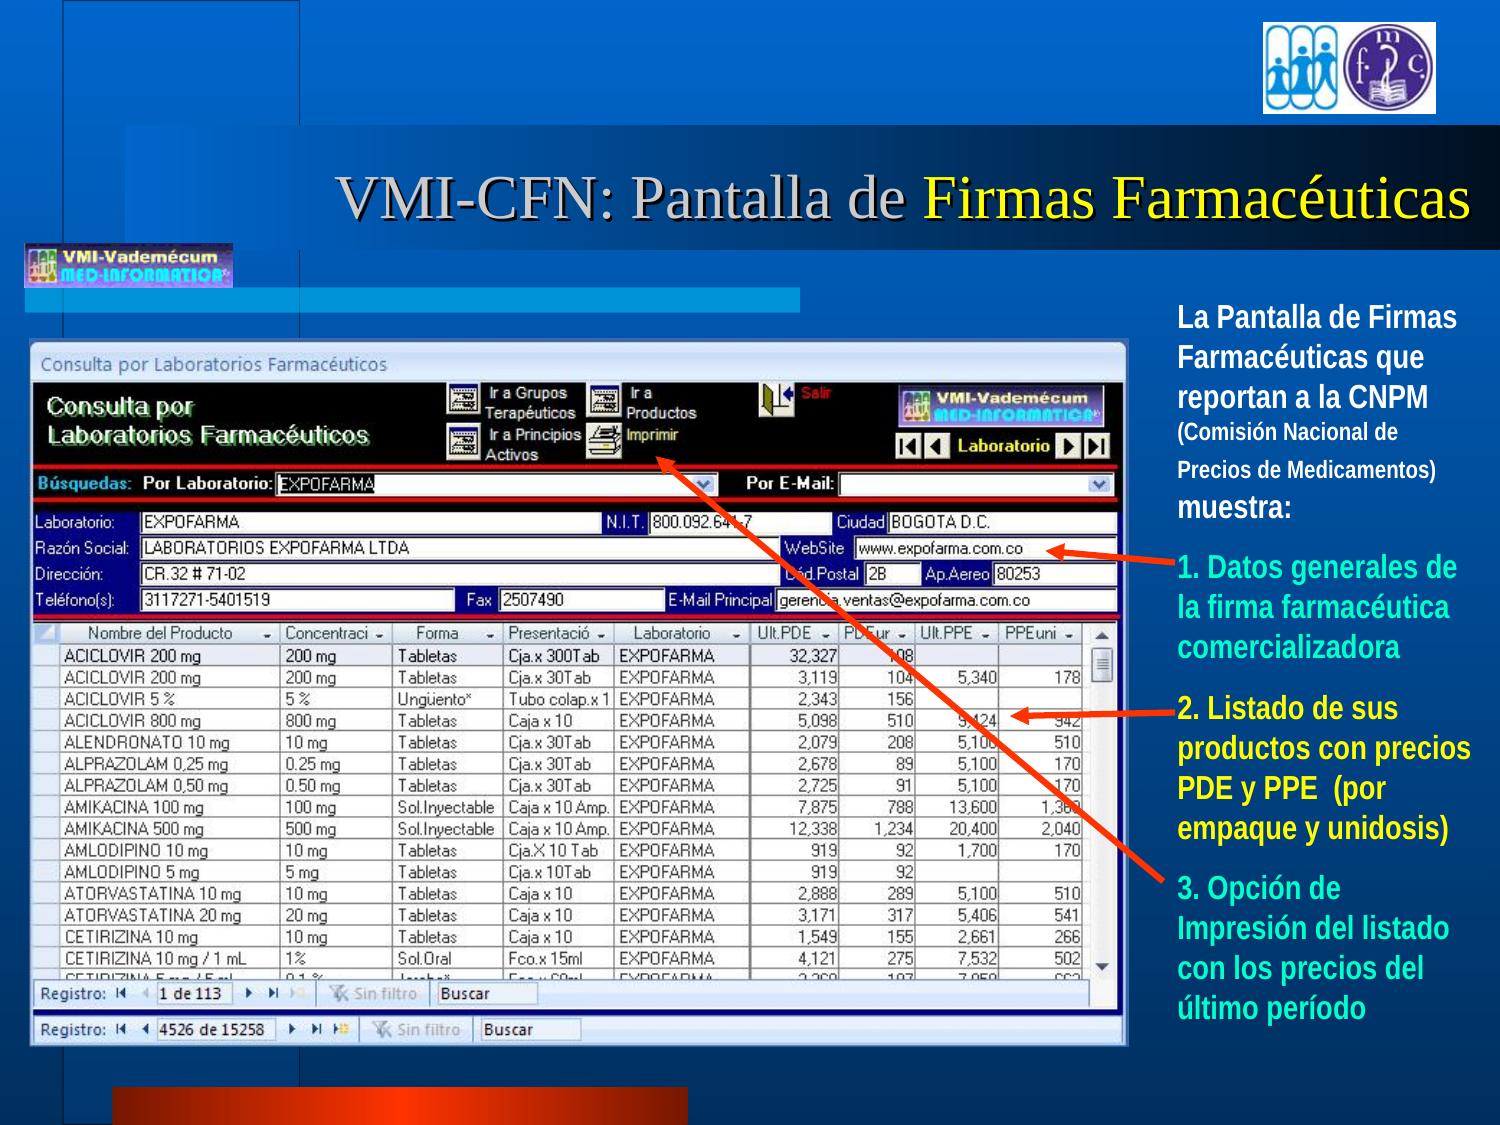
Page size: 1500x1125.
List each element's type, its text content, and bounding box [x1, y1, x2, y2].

text_box La Pantalla de Firmas Farmacéuticas que reportan a la CNPM (Comisión Nacional de Precios de Medicamentos) muestra: 1. Datos generales de la firma farmacéutica comercializadora 2. Listado de sus productos con precios PDE y PPE (por empaque y unidosis) 3. Opción de Impresión del listado con los precios del último período [1162, 288, 1488, 1034]
text_box VMI-CFN: Pantalla de Firmas Farmacéuticas [12, 99, 1488, 288]
chart [24, 243, 233, 288]
picture [1263, 22, 1436, 114]
chart [29, 339, 1129, 1047]
